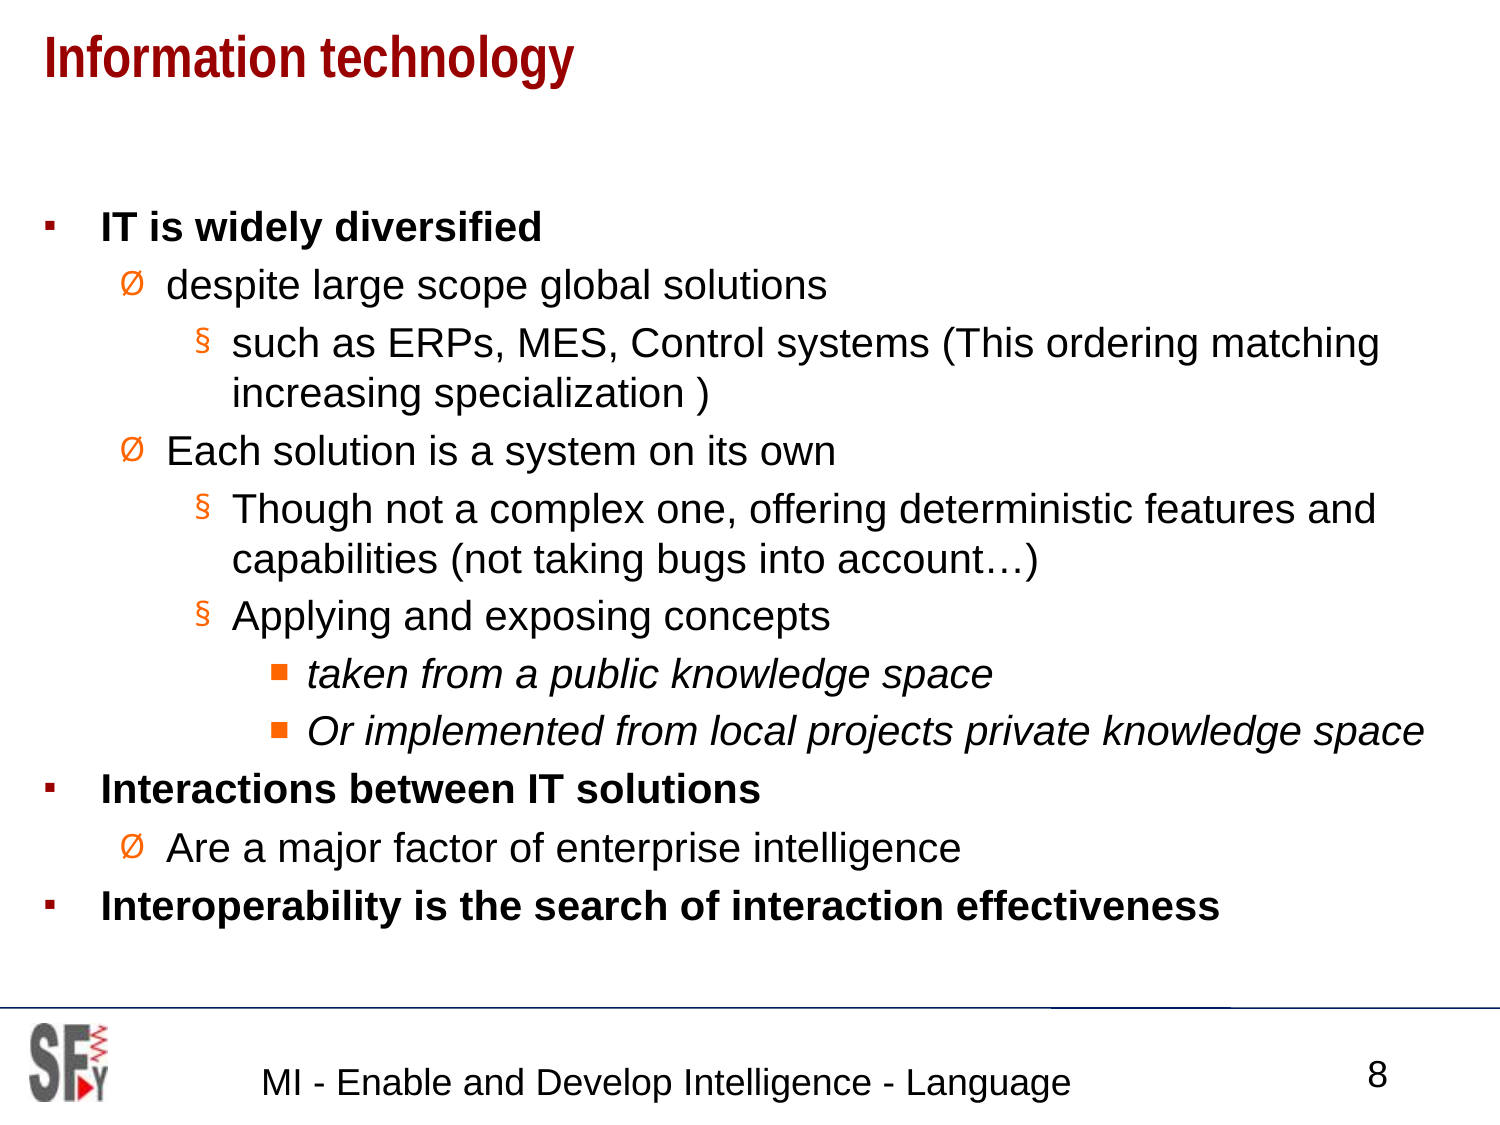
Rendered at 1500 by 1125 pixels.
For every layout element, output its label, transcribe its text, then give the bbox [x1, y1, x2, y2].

title Information technology [29, 12, 1471, 184]
footer MI - Enable and Develop Intelligence - Language [246, 1042, 1266, 1103]
list IT is widely diversified despite large scope global solutions such as ERPs, MES, Control systems (This ordering matching increasing specialization ) Each solution is a system on its own Though not a complex one, offering deterministic features and capabilities (not taking bugs into account…) Applying and exposing concepts taken from a public knowledge space Or implemented from local projects private knowledge space Interactions between IT solutions Are a major factor of enterprise intelligence Interoperability is the search of interaction effectiveness [29, 184, 1471, 988]
slide_number <numéro> [1352, 1034, 1490, 1103]
picture [29, 1023, 108, 1102]
